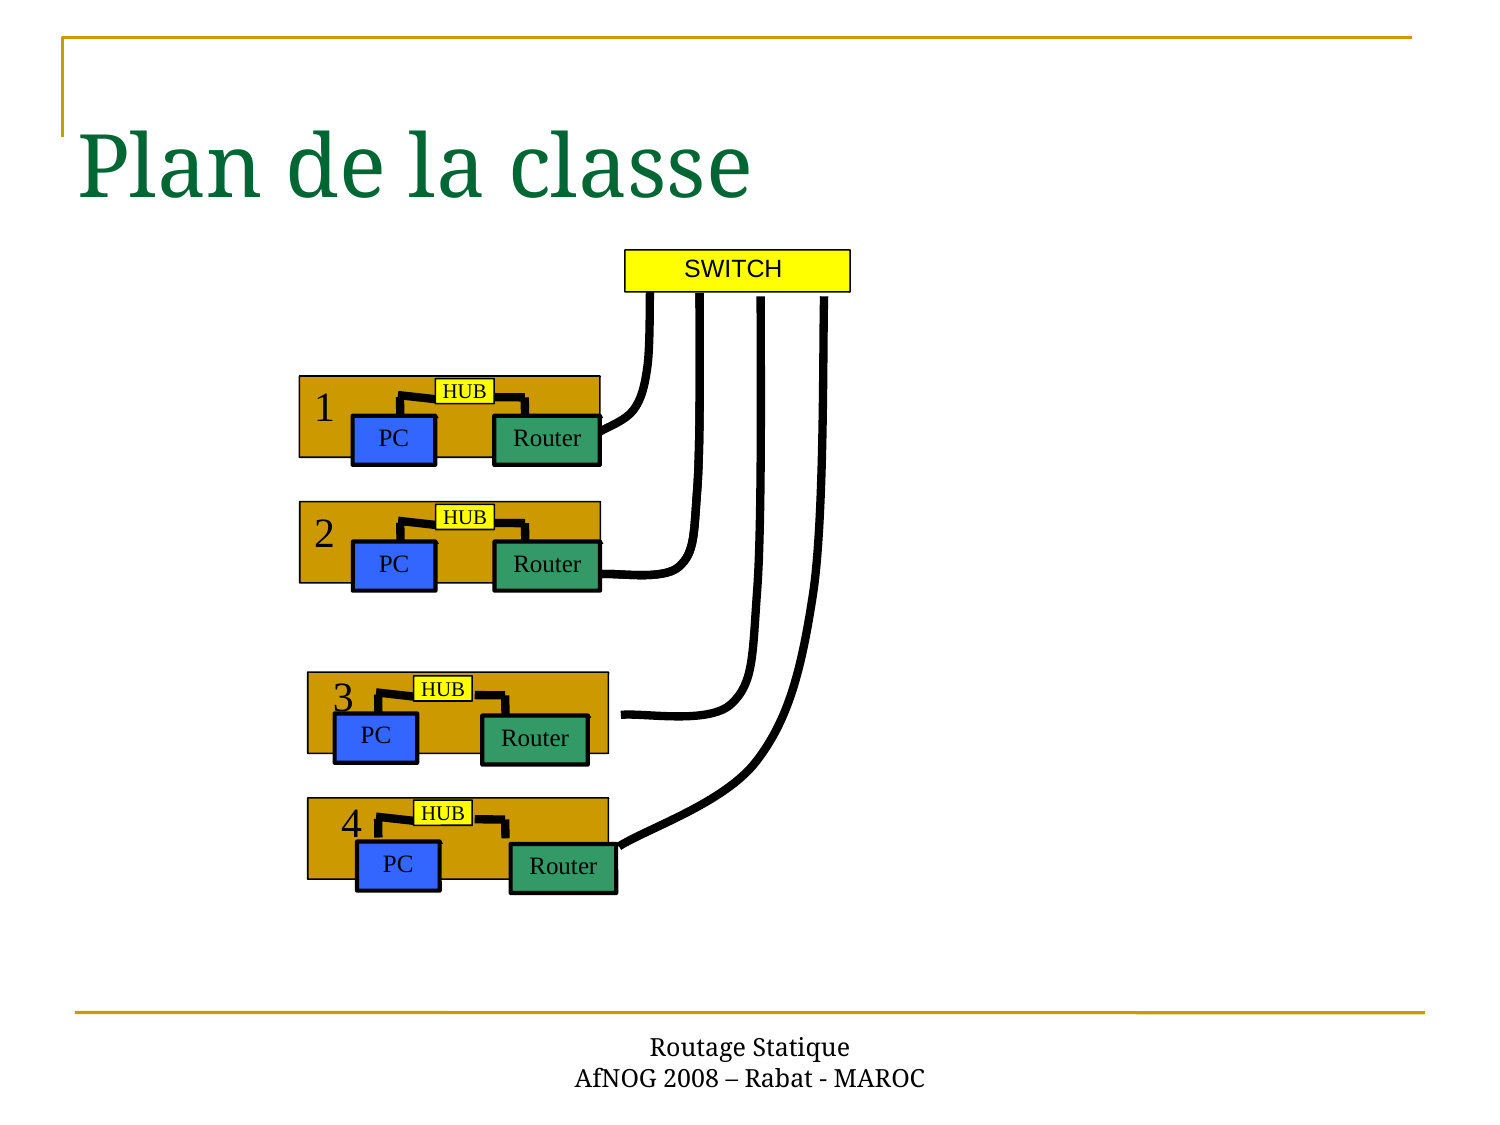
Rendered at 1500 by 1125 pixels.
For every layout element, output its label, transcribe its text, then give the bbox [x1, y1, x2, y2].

text_box [369, 672, 413, 713]
text_box [510, 888, 617, 893]
text_box HUB [435, 371, 495, 411]
text_box HUB [435, 497, 495, 537]
text_box Router [482, 715, 588, 760]
text_box [362, 501, 435, 541]
text_box PC [352, 541, 436, 586]
text_box HUB [413, 669, 473, 709]
text_box [655, 249, 851, 292]
text_box Router [494, 541, 601, 586]
text_box SWITCH [620, 247, 846, 291]
text_box [495, 501, 601, 541]
text_box PC [334, 713, 418, 758]
text_box 1 [299, 375, 362, 439]
text_box PC [357, 841, 440, 886]
text_box [494, 586, 601, 591]
text_box [307, 797, 357, 880]
text_box [377, 797, 617, 880]
text_box [495, 376, 601, 415]
text_box [362, 376, 435, 415]
text_box [299, 439, 352, 458]
text_box 4 [315, 791, 377, 855]
text_box Plan de la classe [62, 110, 1338, 225]
text_box [494, 460, 600, 465]
text_box [352, 586, 436, 591]
text_box 3 [306, 665, 369, 729]
text_box [405, 401, 520, 458]
text_box [334, 758, 418, 763]
text_box Router [510, 844, 617, 888]
text_box [405, 526, 521, 583]
text_box Router [494, 415, 600, 460]
text_box [352, 460, 436, 465]
text_box [482, 760, 588, 765]
text_box [383, 672, 609, 754]
text_box [357, 886, 440, 891]
text_box [299, 565, 352, 583]
text_box HUB [413, 793, 473, 833]
text_box PC [352, 415, 436, 460]
text_box 2 [299, 501, 362, 565]
text_box [377, 797, 413, 816]
text_box [307, 729, 334, 754]
